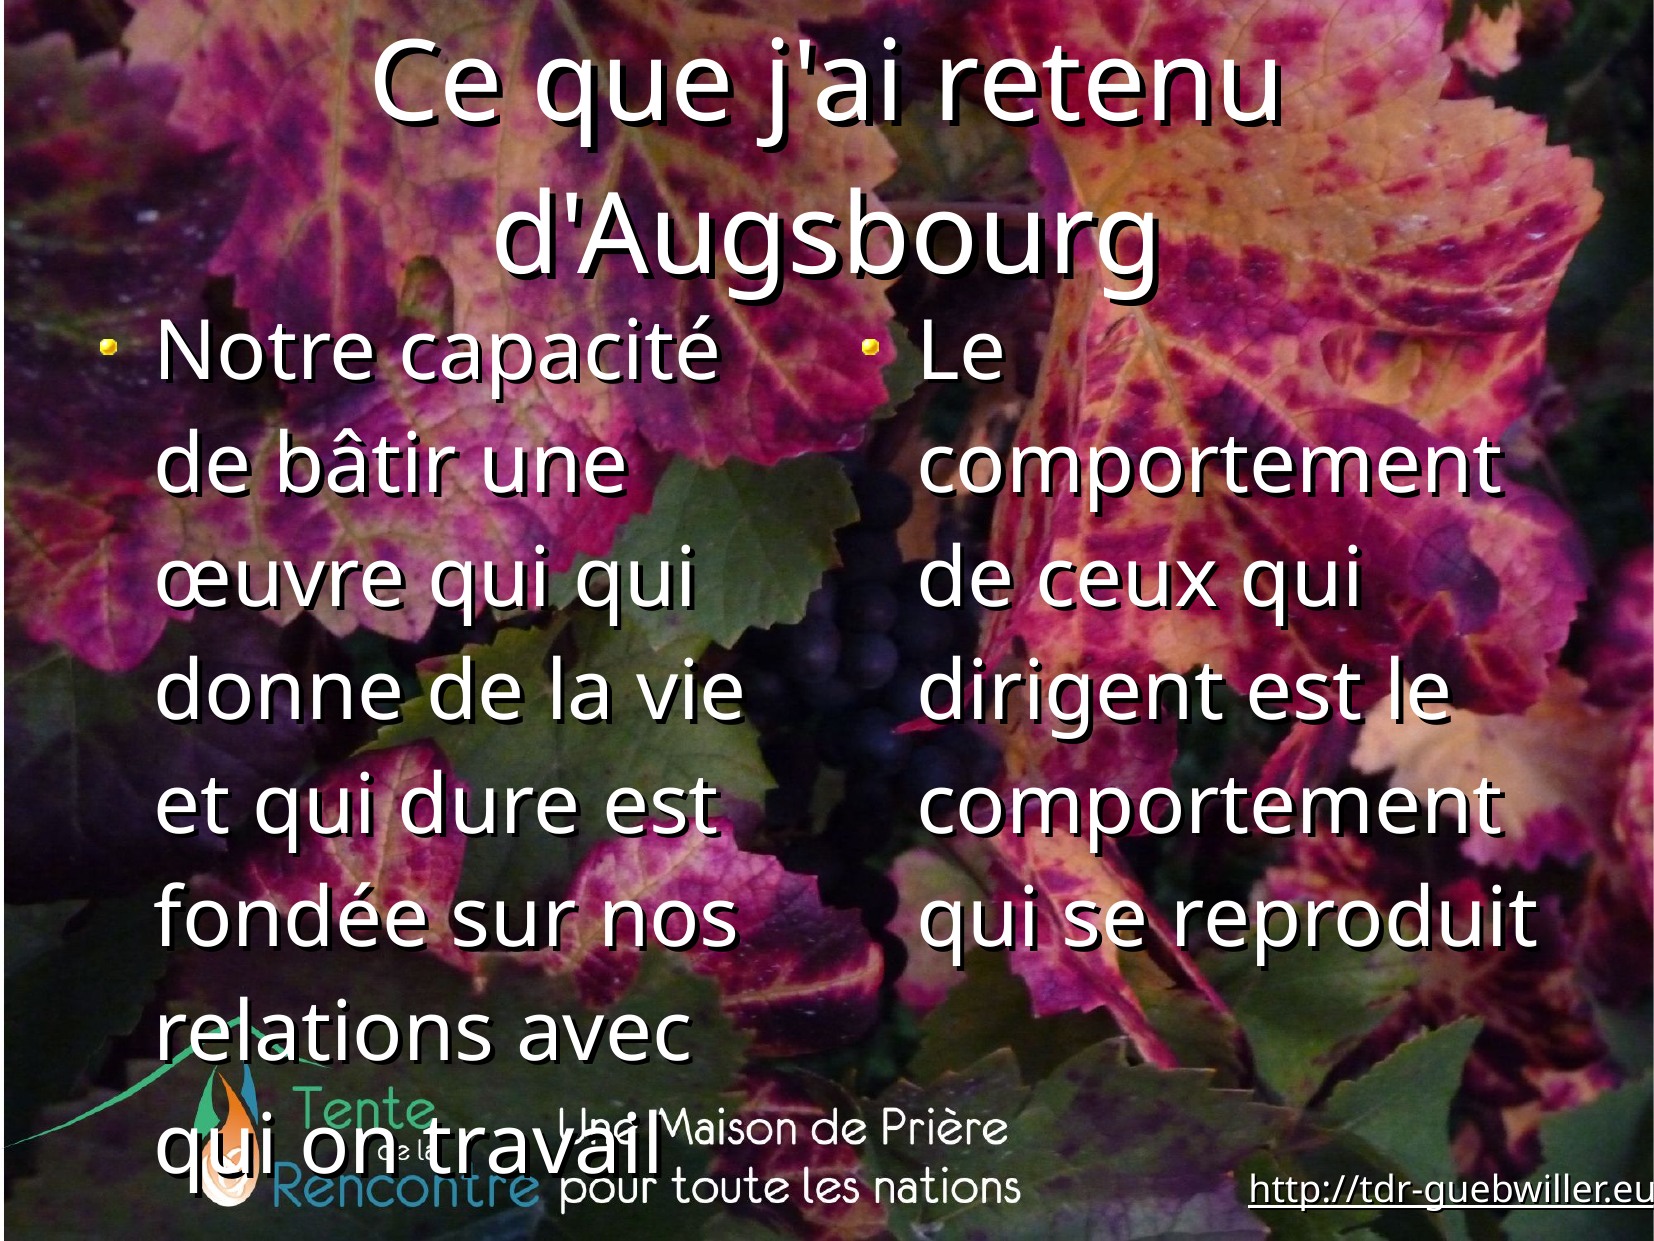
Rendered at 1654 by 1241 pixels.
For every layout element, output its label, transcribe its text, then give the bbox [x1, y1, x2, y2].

picture [1430, 1186, 1440, 1200]
list Le comportement de ceux qui dirigent est le comportement qui se reproduit [845, 290, 1572, 1109]
title Ce que j'ai retenu d'Augsbourg [82, 49, 1571, 257]
list Notre capacité de bâtir une œuvre qui qui donne de la vie et qui dure est fondée sur nos relations avec qui on travail [82, 290, 809, 1109]
picture [1306, 1186, 1316, 1200]
picture [0, 0, 1654, 1241]
